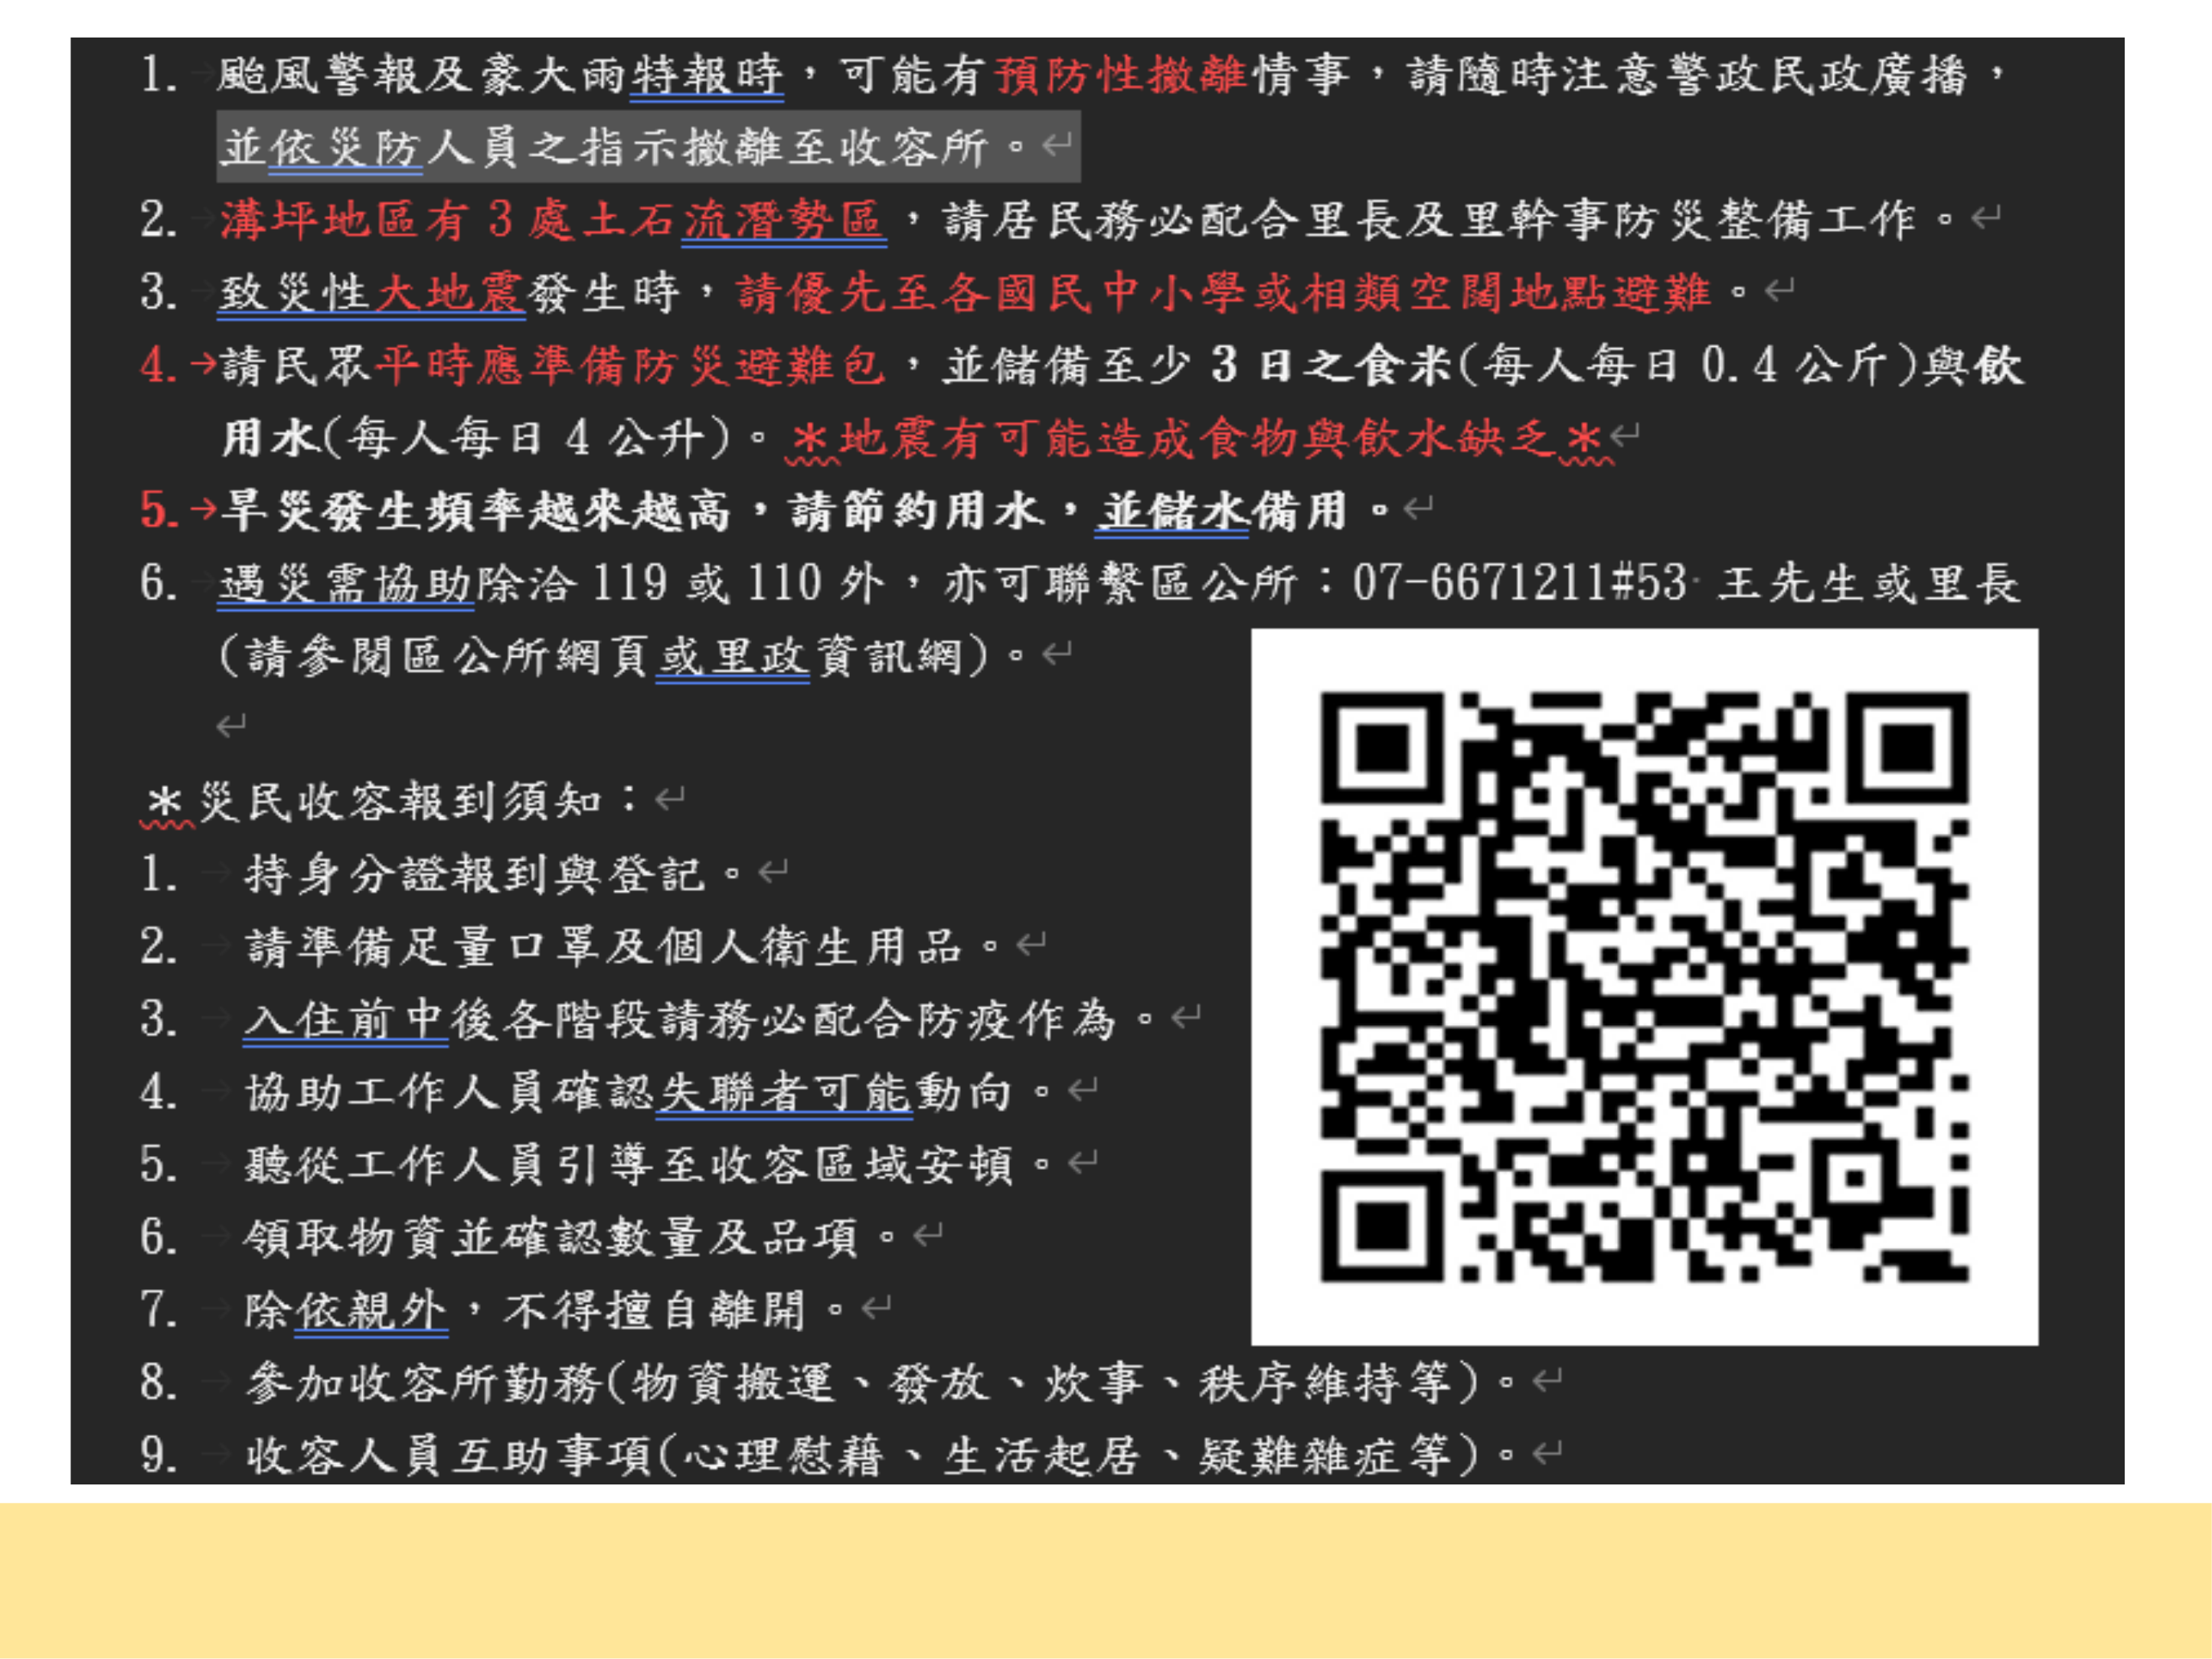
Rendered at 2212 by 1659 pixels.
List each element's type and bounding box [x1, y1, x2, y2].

text_box [0, 0, 2212, 1659]
picture [70, 38, 2125, 1484]
